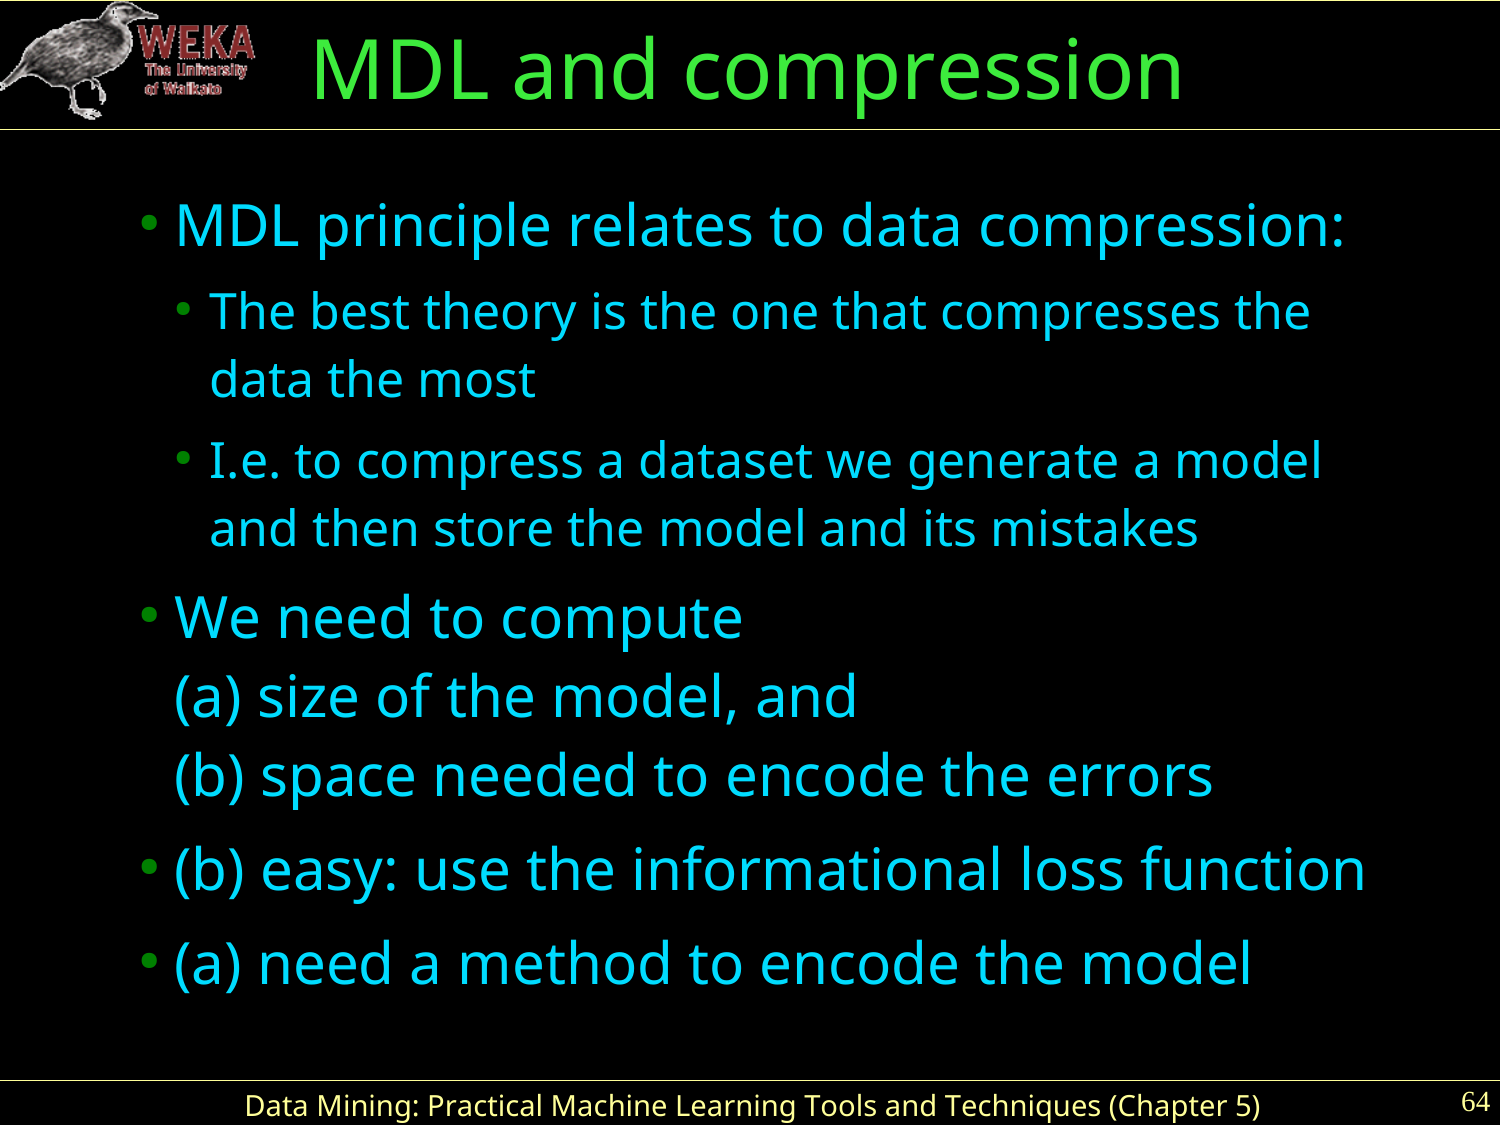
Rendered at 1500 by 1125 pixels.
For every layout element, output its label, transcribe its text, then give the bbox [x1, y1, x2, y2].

text_box MDL principle relates to data compression: The best theory is the one that compresses the data the most I.e. to compress a dataset we generate a model and then store the model and its mistakes We need to compute (a) size of the model, and (b) space needed to encode the errors (b) easy: use the informational loss function (a) need a method to encode the model [88, 177, 1388, 879]
picture [0, 1, 266, 129]
title MDL and compression [295, 0, 1500, 148]
